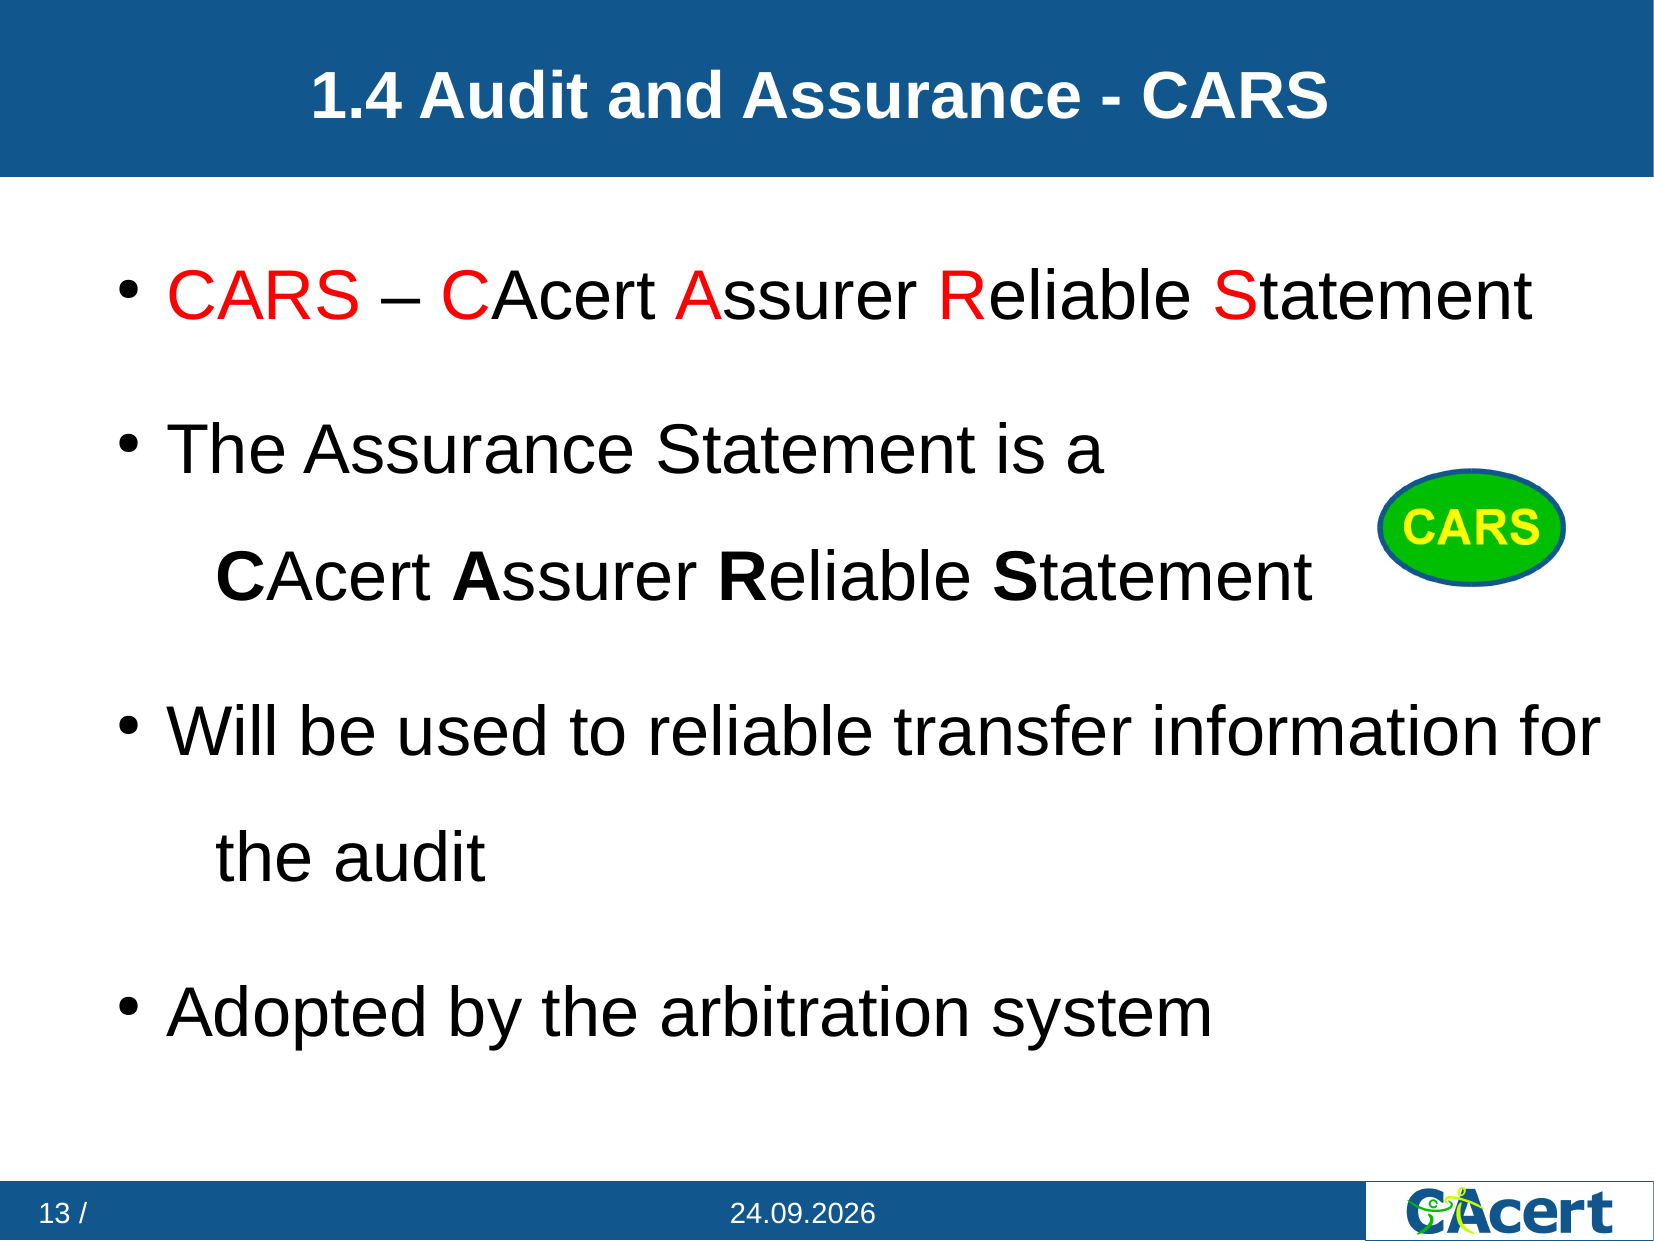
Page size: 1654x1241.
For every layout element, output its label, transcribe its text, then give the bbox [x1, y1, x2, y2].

picture [1377, 468, 1566, 587]
title 1.4 Audit and Assurance - CARS [76, 17, 1565, 166]
list CARS – CAcert Assurer Reliable Statement The Assurance Statement is a CAcert Assurer Reliable Statement Will be used to reliable transfer information for the audit Adopted by the arbitration system [82, 206, 1625, 1065]
